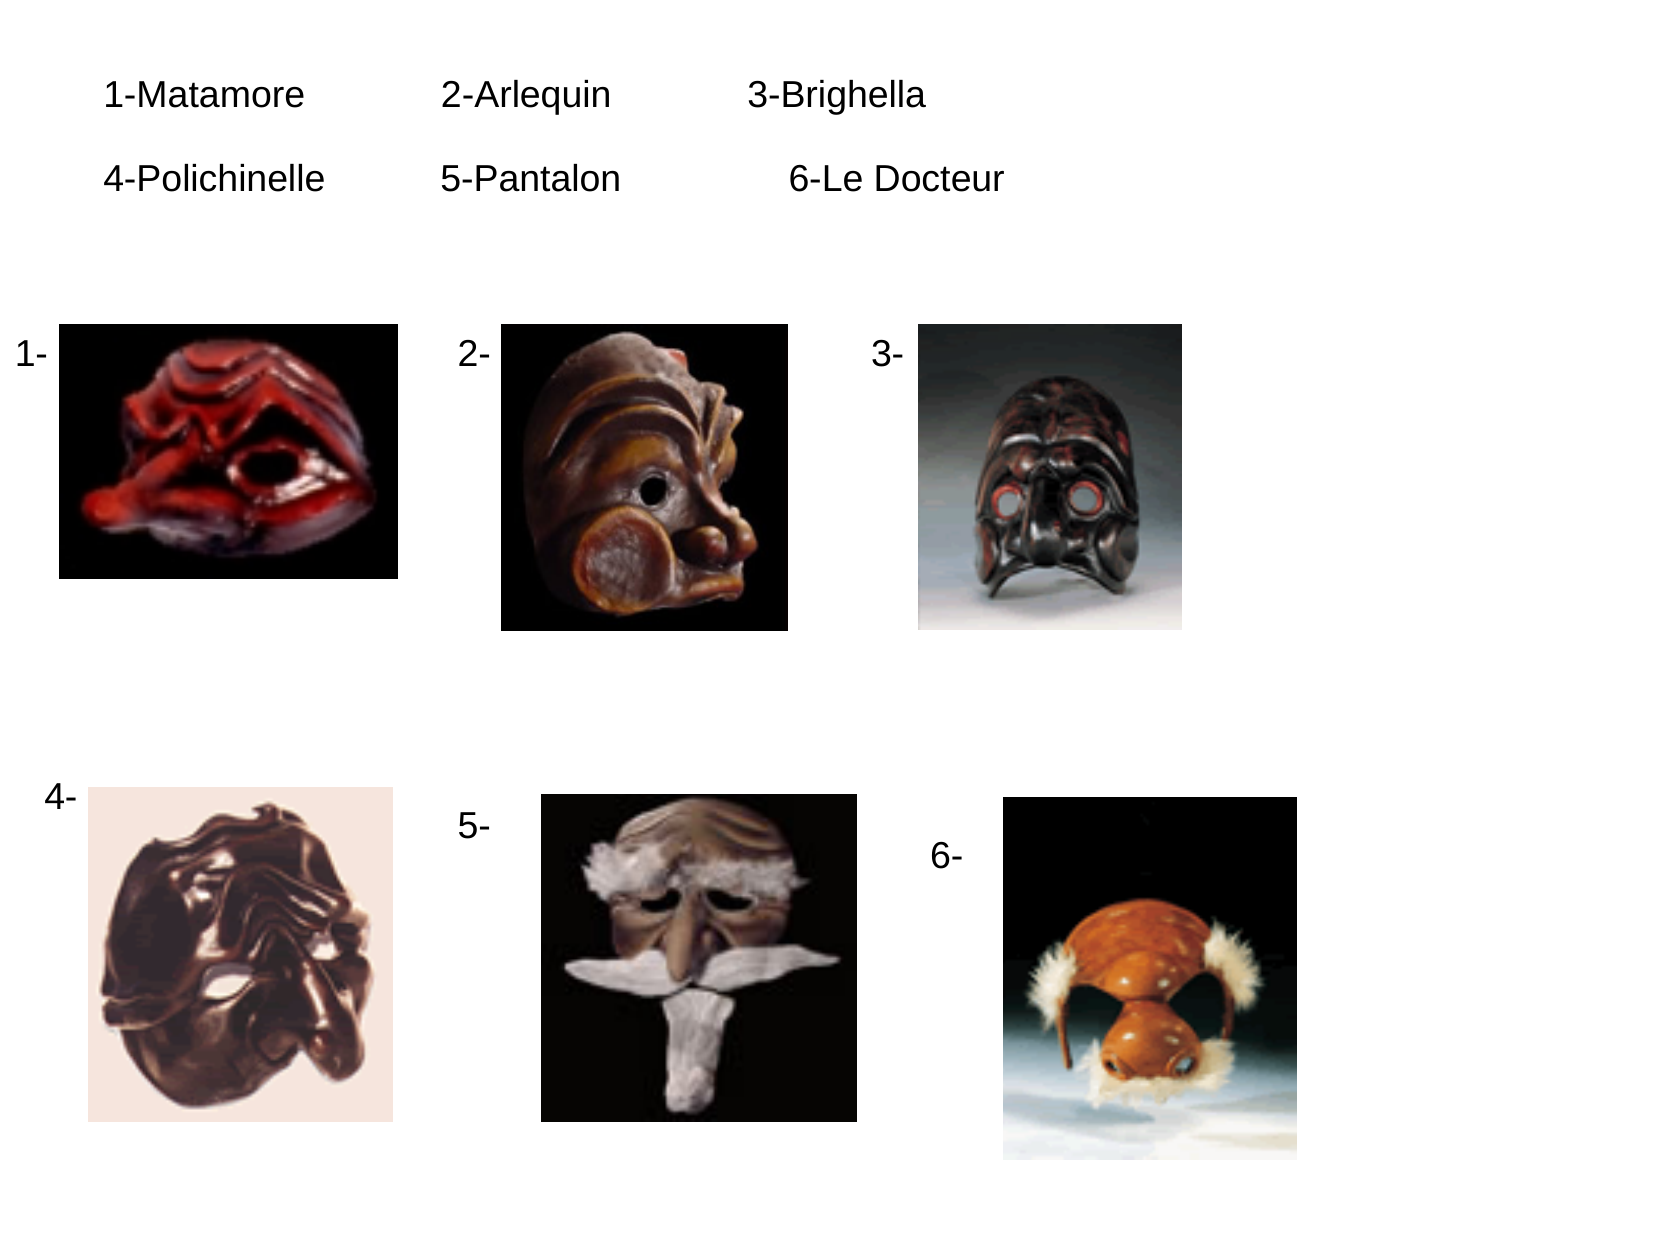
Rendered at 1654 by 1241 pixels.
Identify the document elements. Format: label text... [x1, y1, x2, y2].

picture [541, 794, 857, 1123]
picture [88, 787, 393, 1123]
text_box 2- [442, 324, 532, 382]
text_box 4- [29, 767, 119, 825]
picture [59, 324, 398, 579]
text_box 1-Matamore 2-Arlequin 3-Brighella 4-Polichinelle 5-Pantalon 6-Le Docteur [88, 65, 1506, 207]
text_box 6- [915, 826, 1003, 884]
text_box 3- [856, 324, 918, 382]
picture [501, 324, 788, 632]
text_box 5- [442, 797, 541, 855]
text_box 1- [0, 324, 59, 382]
picture [1003, 797, 1297, 1160]
picture [918, 324, 1182, 630]
